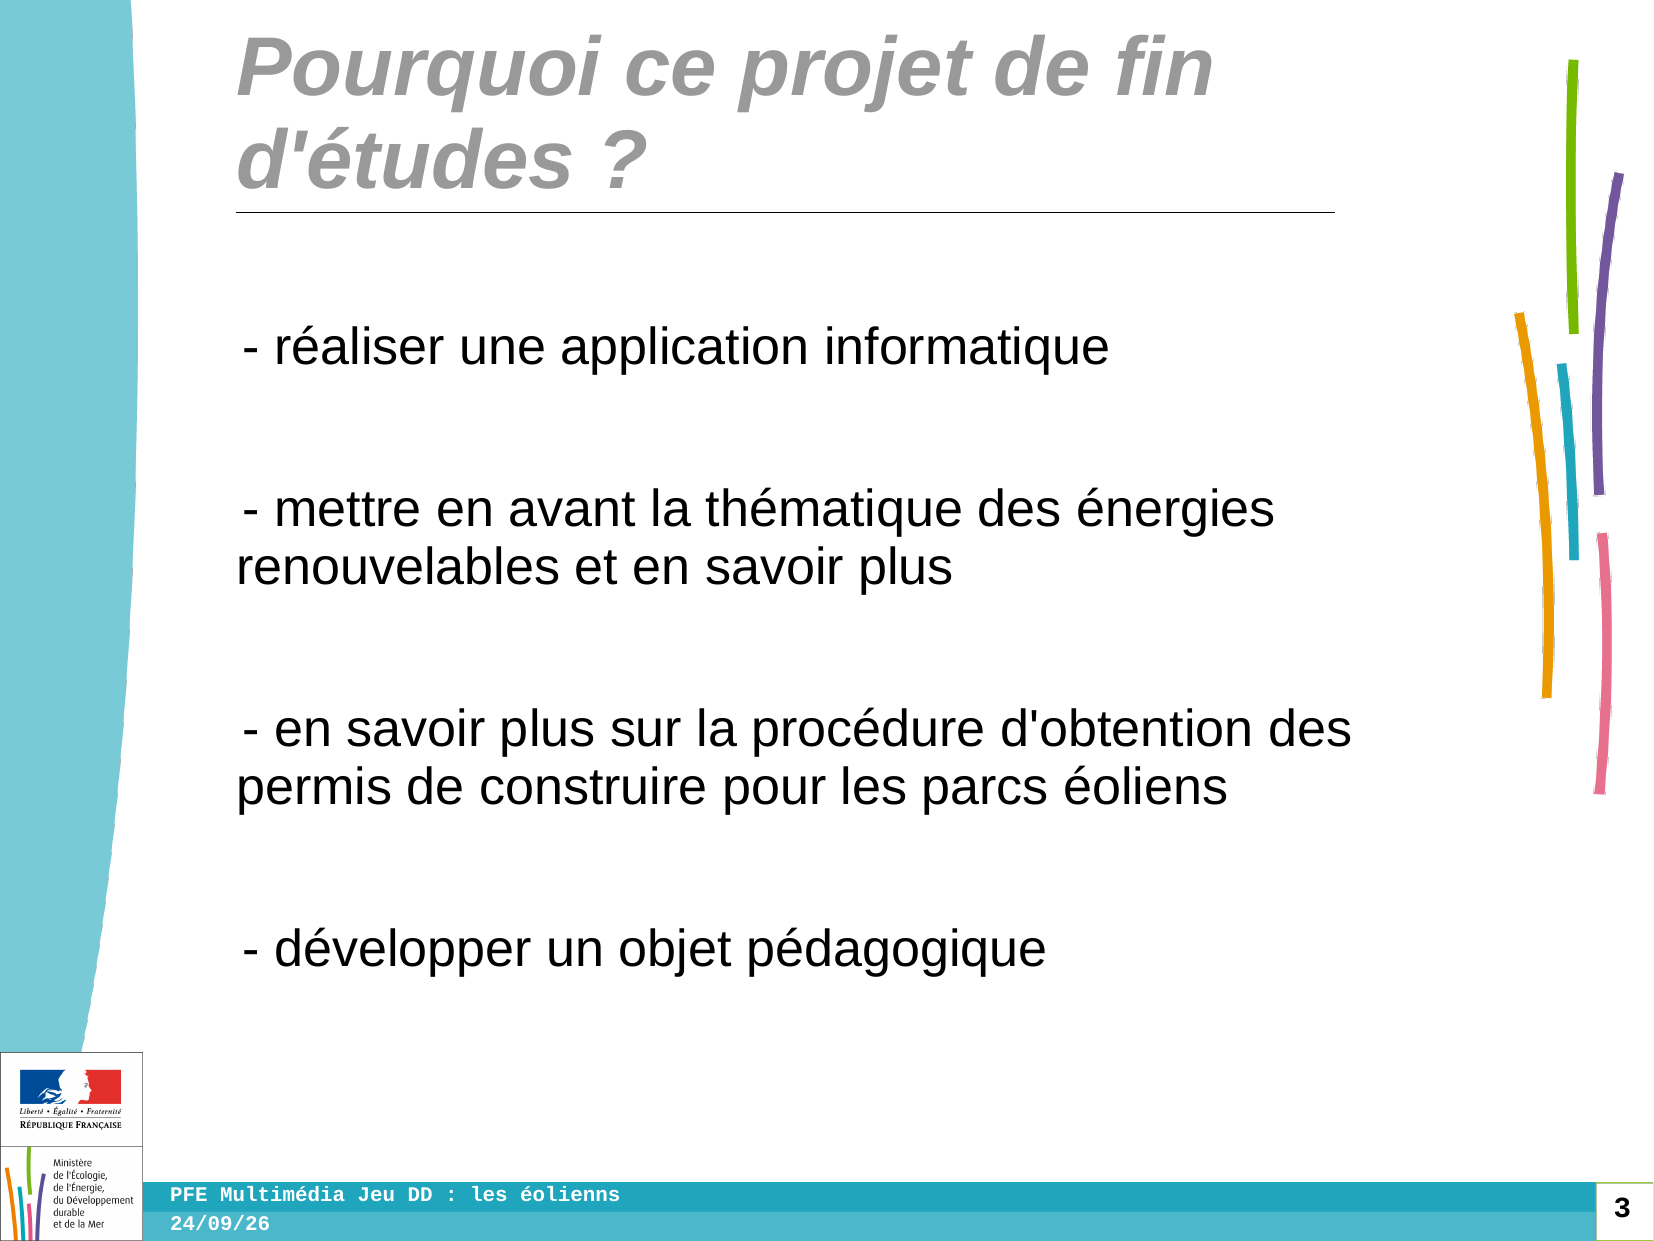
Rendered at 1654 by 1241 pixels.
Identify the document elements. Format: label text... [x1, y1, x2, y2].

title Pourquoi ce projet de fin d'études ? [236, 20, 1447, 207]
picture [0, 0, 1654, 1241]
list - réaliser une application informatique - mettre en avant la thématique des énergies renouvelables et en savoir plus - en savoir plus sur la procédure d'obtention des permis de construire pour les parcs éoliens - développer un objet pédagogique [236, 236, 1359, 1140]
